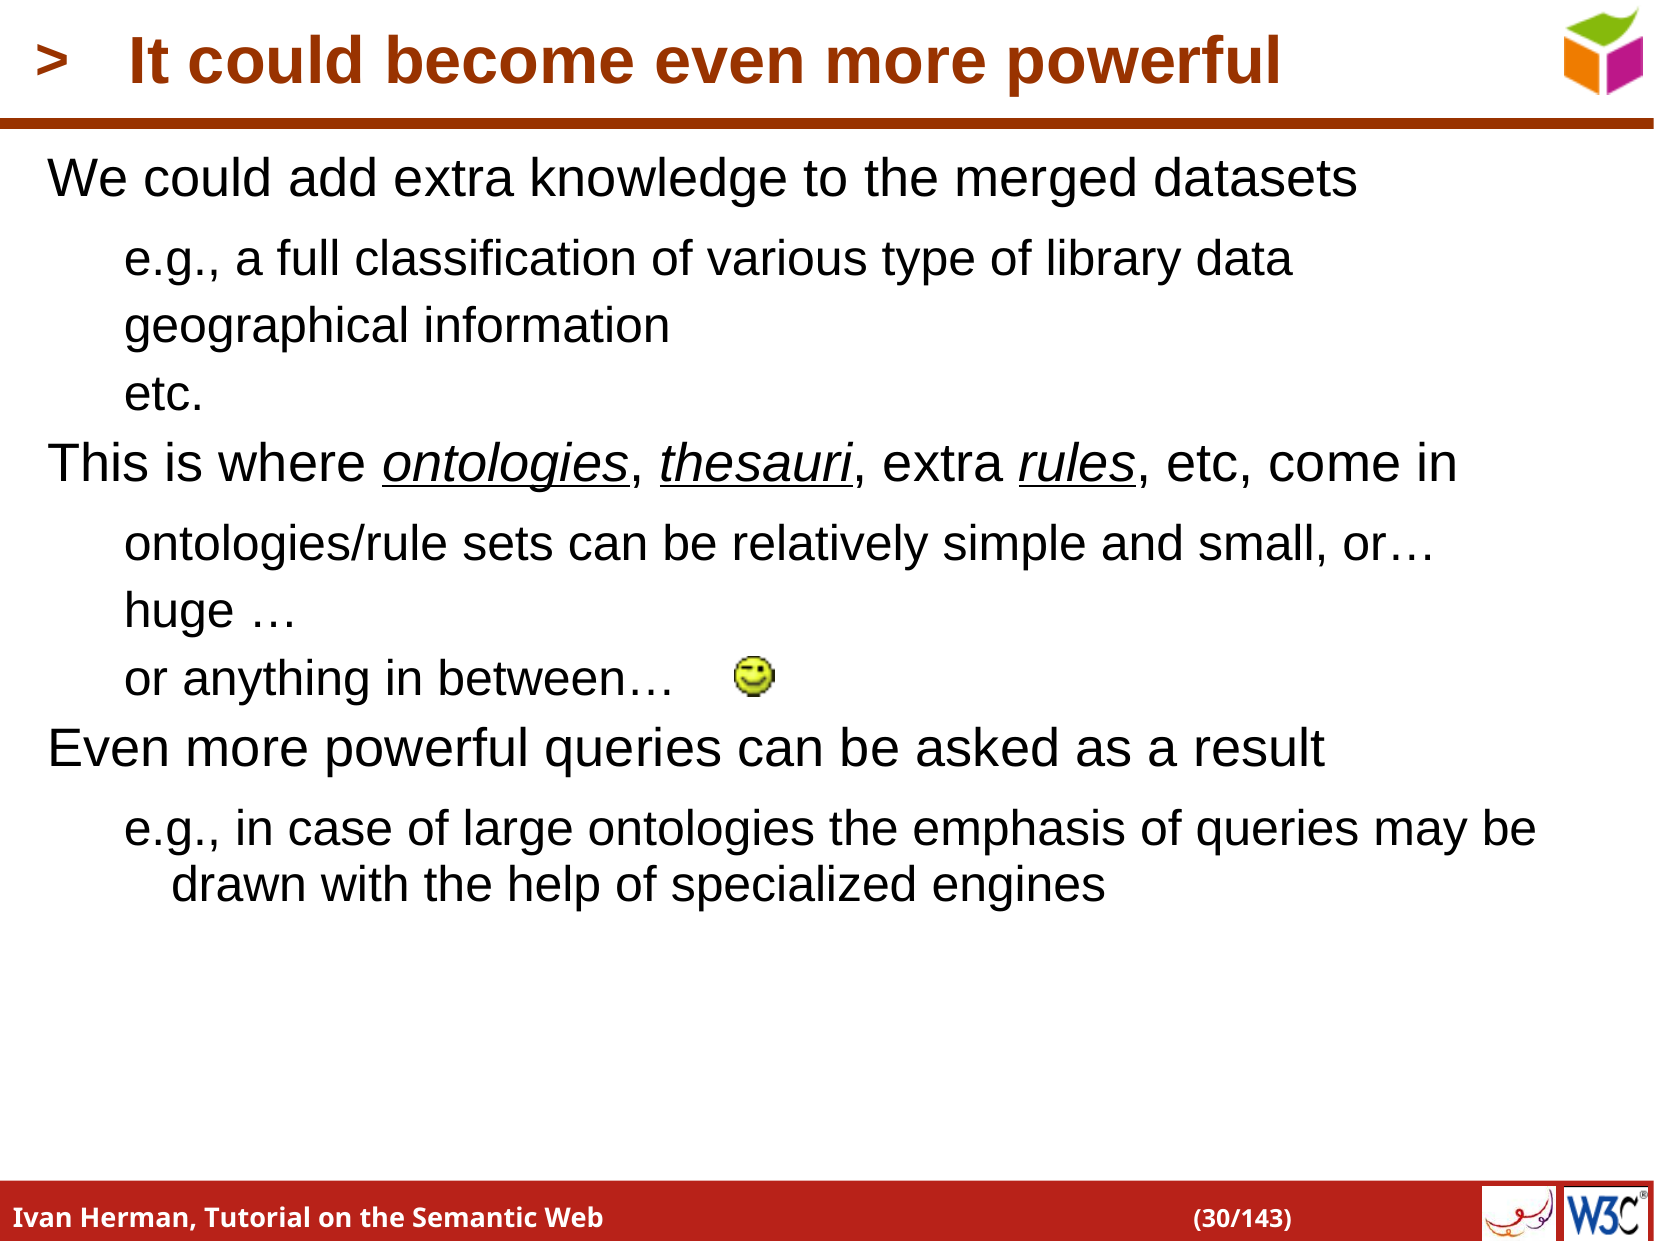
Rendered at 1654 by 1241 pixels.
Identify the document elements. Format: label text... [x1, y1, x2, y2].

list We could add extra knowledge to the merged datasets e.g., a full classification of various type of library data geographical information etc. This is where ontologies, thesauri, extra rules, etc, come in ontologies/rule sets can be relatively simple and small, or… huge … or anything in between… Even more powerful queries can be asked as a result e.g., in case of large ontologies the emphasis of queries may be drawn with the help of specialized engines [29, 147, 1624, 1134]
picture [734, 656, 775, 697]
picture [1564, 5, 1643, 95]
picture [1564, 1186, 1648, 1241]
title It could become even more powerful [93, 0, 1493, 119]
picture [1482, 1186, 1556, 1241]
